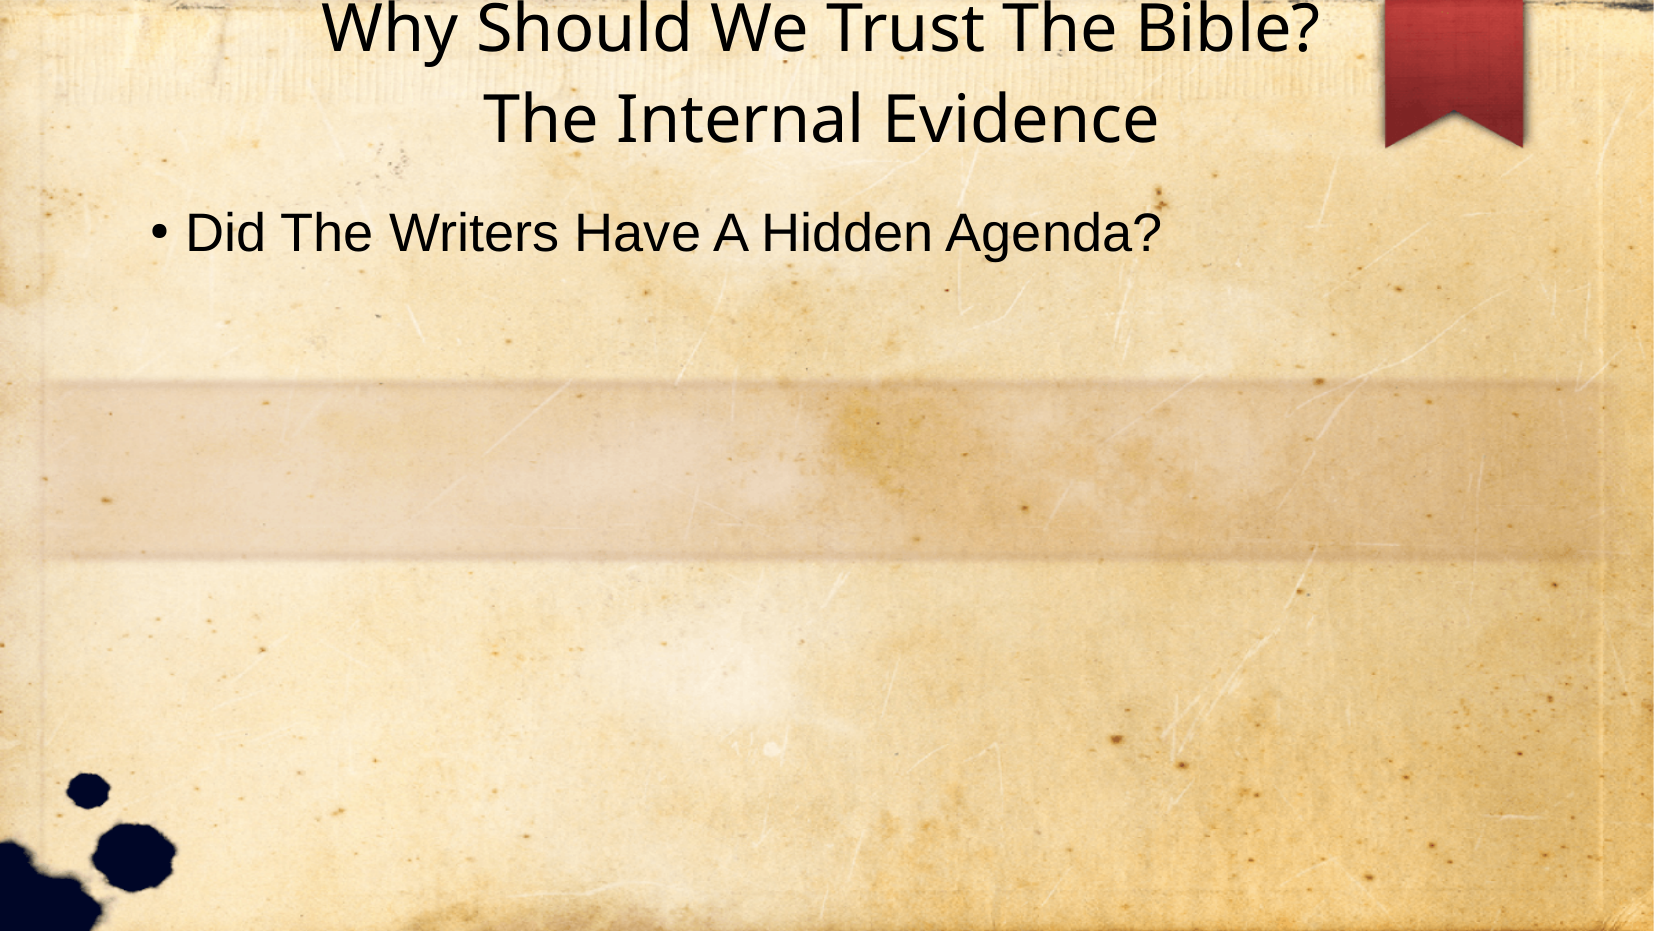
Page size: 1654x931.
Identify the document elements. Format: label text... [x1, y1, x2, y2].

text_box Did The Writers Have A Hidden Agenda? [135, 195, 1396, 691]
picture [0, 0, 1654, 931]
title Why Should We Trust The Bible? The Internal Evidence [289, 0, 1355, 176]
